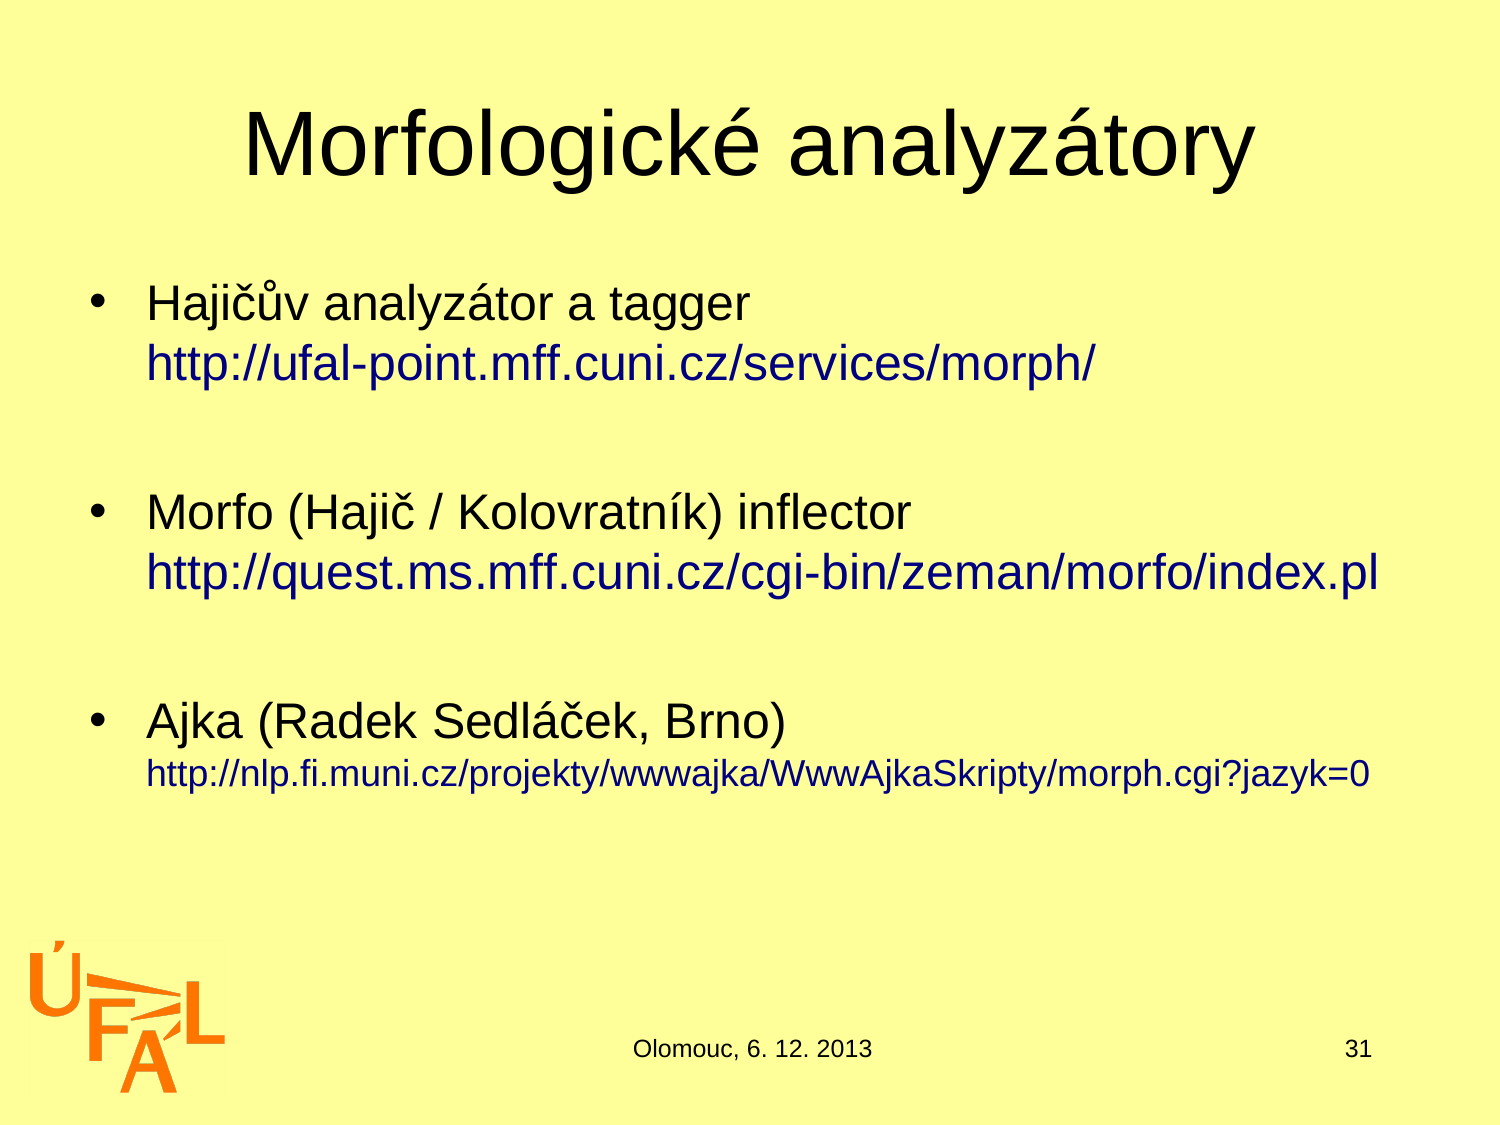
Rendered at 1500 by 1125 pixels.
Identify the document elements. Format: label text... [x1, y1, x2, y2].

list Hajičův analyzátor a tagger http://ufal-point.mff.cuni.cz/services/morph/ Morfo (Hajič / Kolovratník) inflector http://quest.ms.mff.cuni.cz/cgi-bin/zeman/morfo/index.pl Ajka (Radek Sedláček, Brno) http://nlp.fi.muni.cz/projekty/wwwajka/WwwAjkaSkripty/morph.cgi?jazyk=0 [75, 262, 1426, 932]
picture [29, 940, 225, 1093]
title Morfologické analyzátory [75, 14, 1426, 262]
